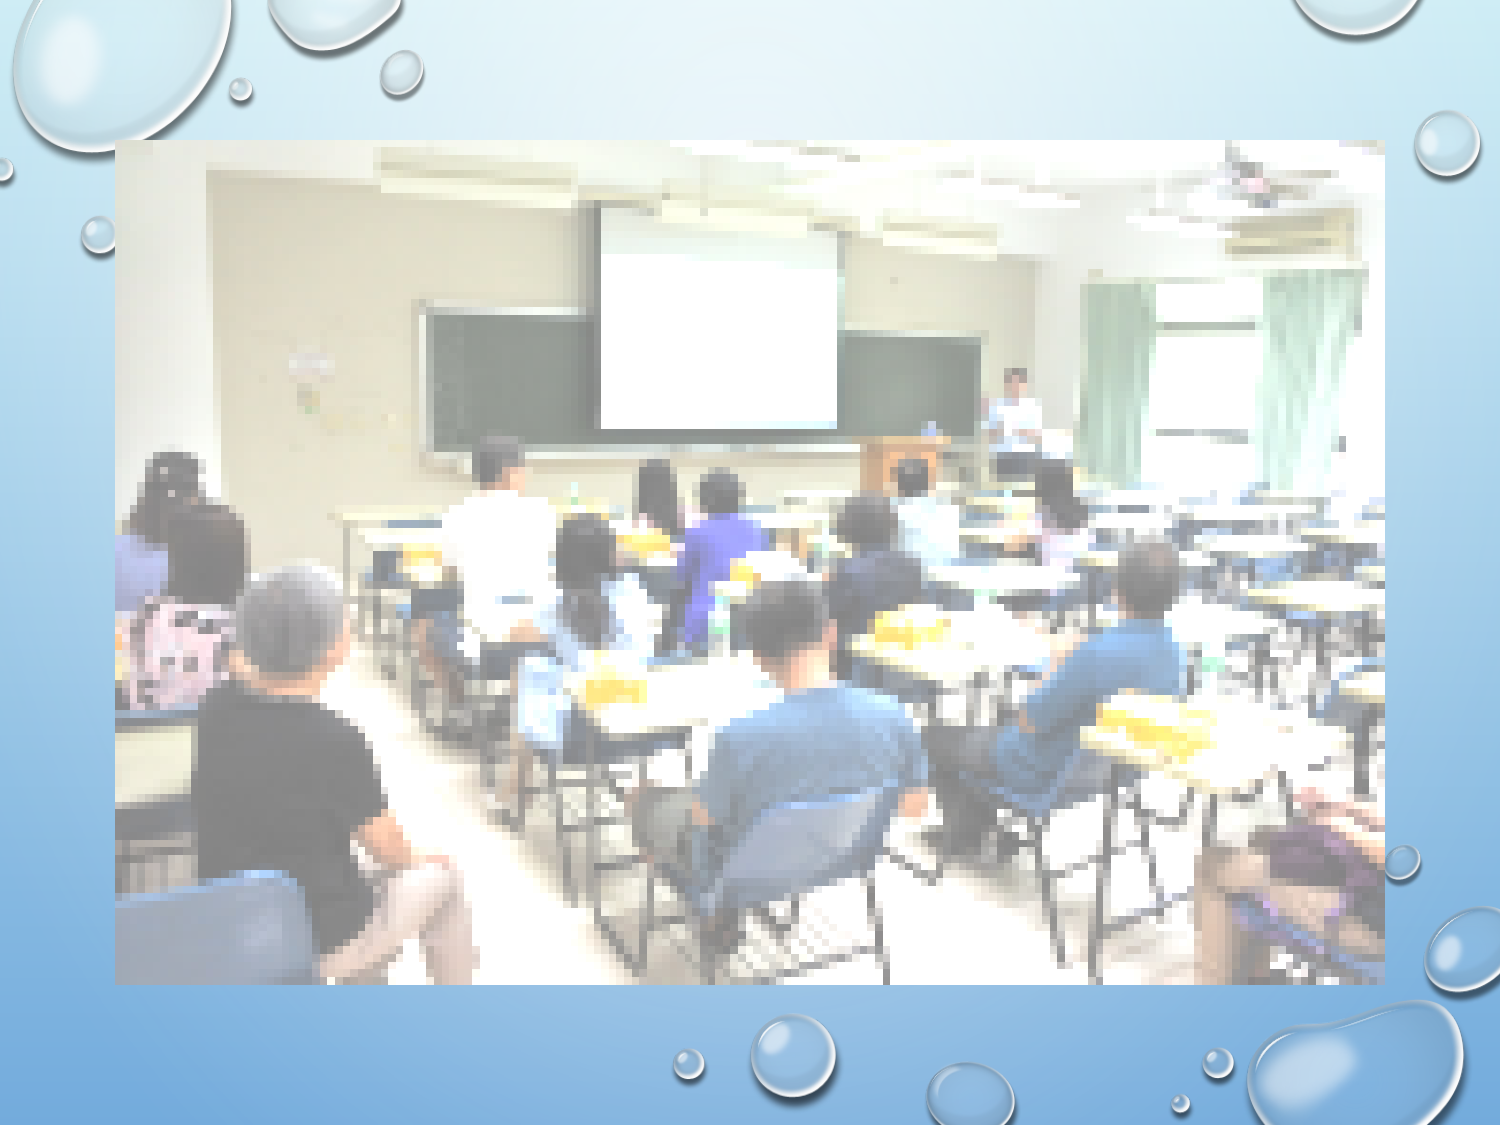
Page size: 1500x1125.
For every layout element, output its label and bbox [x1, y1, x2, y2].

picture [115, 140, 1385, 985]
